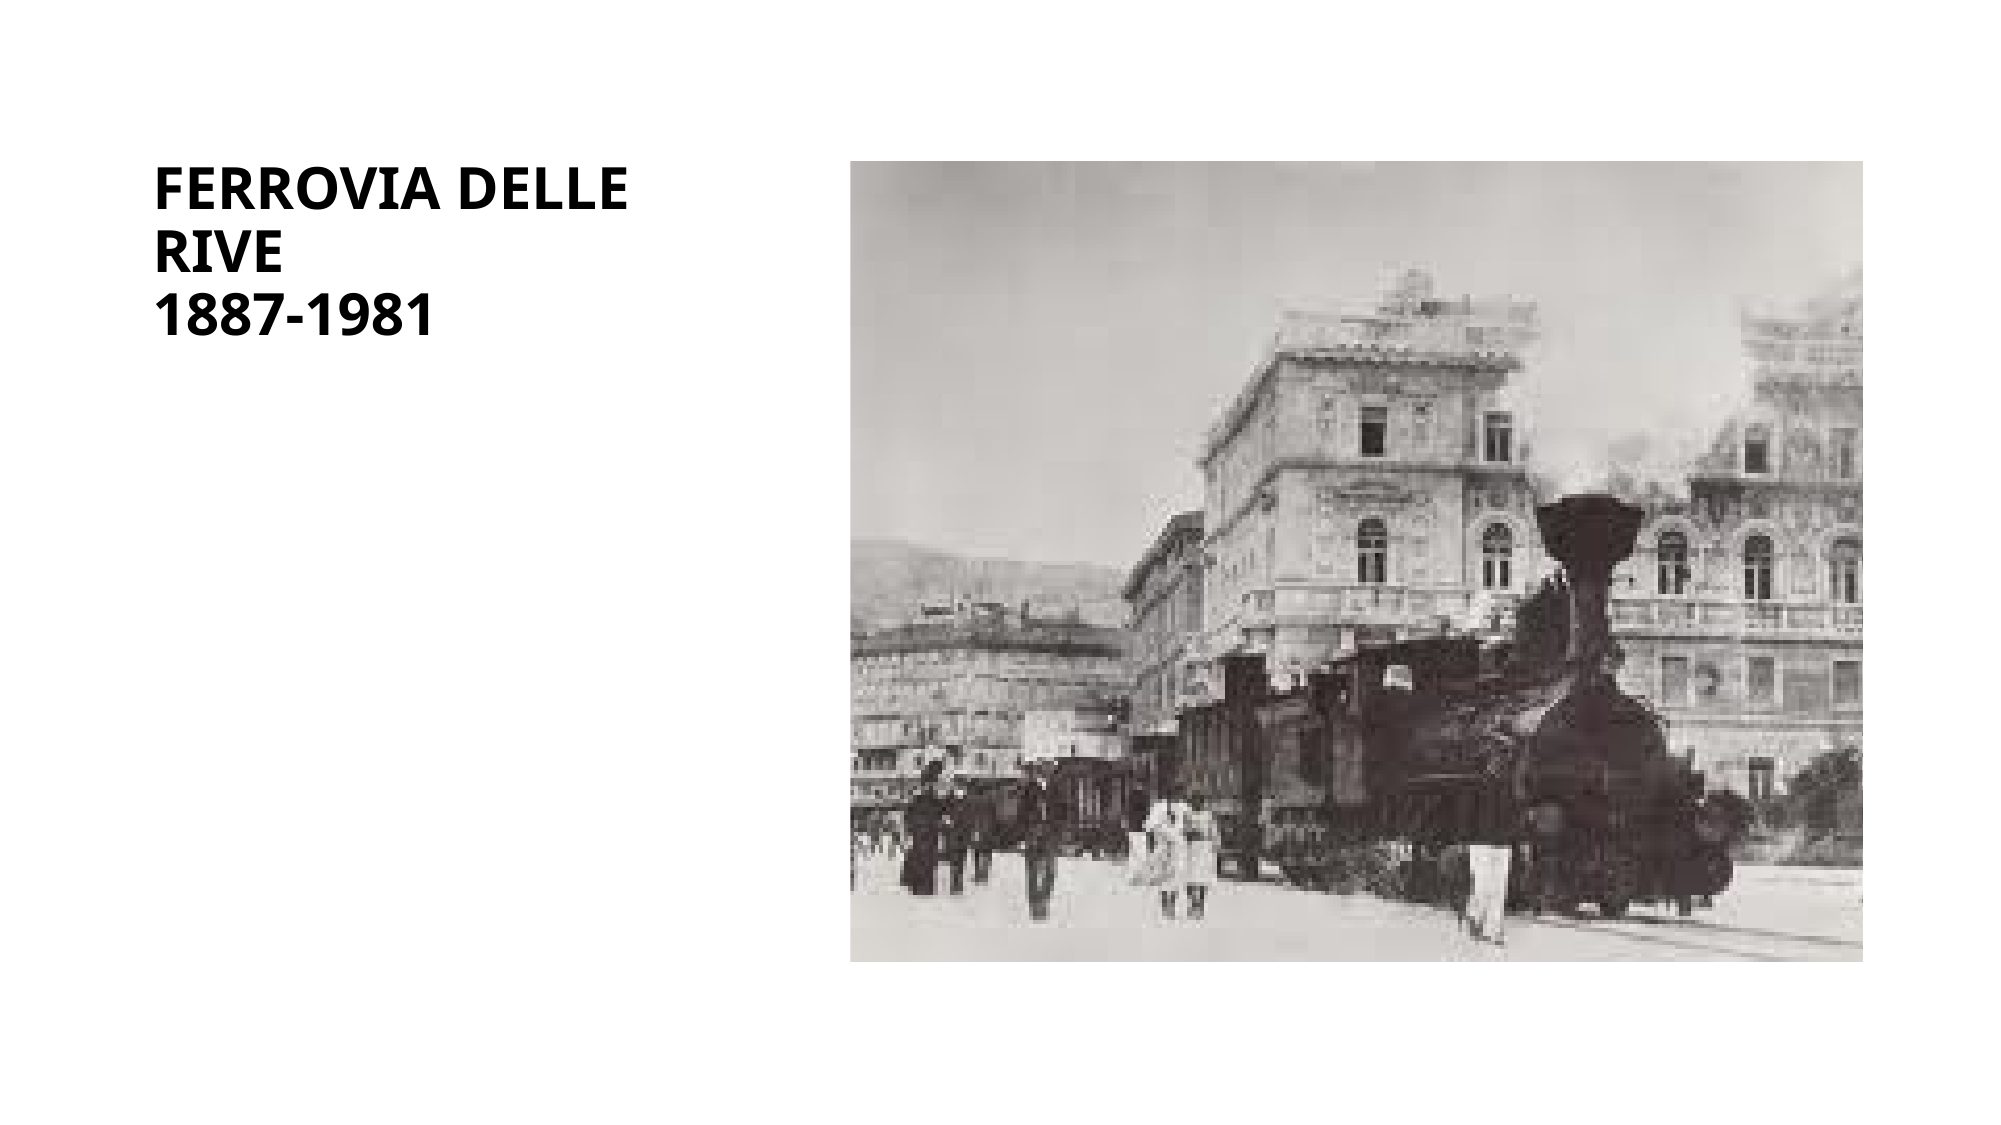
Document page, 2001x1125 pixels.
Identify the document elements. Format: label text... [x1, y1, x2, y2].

picture [850, 161, 1863, 962]
title FERROVIA DELLE RIVE 1887-1981 [137, 75, 783, 356]
